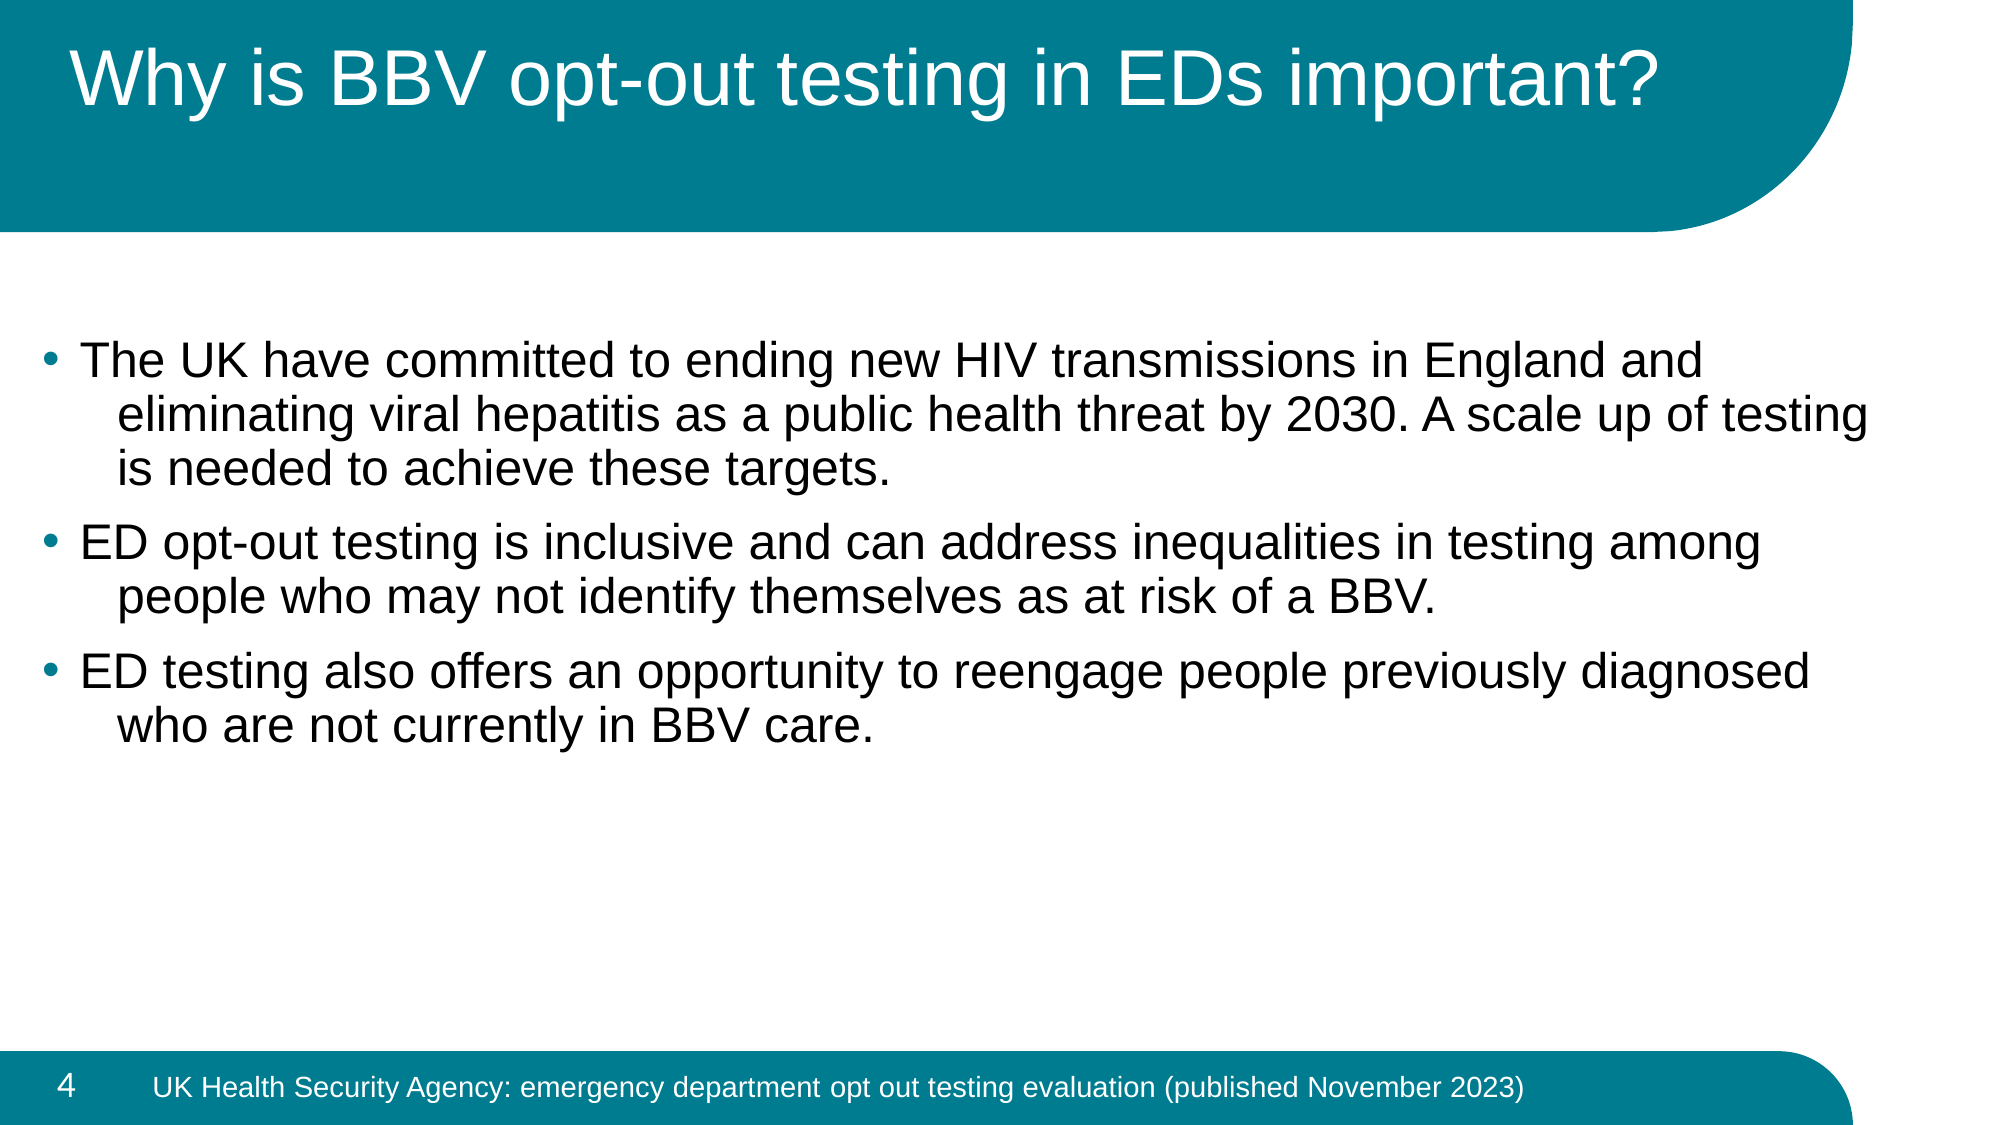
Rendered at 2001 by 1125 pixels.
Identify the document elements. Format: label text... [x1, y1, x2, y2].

title Why is BBV opt-out testing in EDs important? [54, 29, 1780, 189]
text_box UK Health Security Agency: emergency department opt out testing evaluation (published November 2023) [137, 1056, 1780, 1116]
text_box [41, 1053, 153, 1119]
list The UK have committed to ending new HIV transmissions in England and eliminating viral hepatitis as a public health threat by 2030. A scale up of testing is needed to achieve these targets. ED opt-out testing is inclusive and can address inequalities in testing among people who may not identify themselves as at risk of a BBV. ED testing also offers an opportunity to reengage people previously diagnosed who are not currently in BBV care. [27, 326, 1932, 1046]
